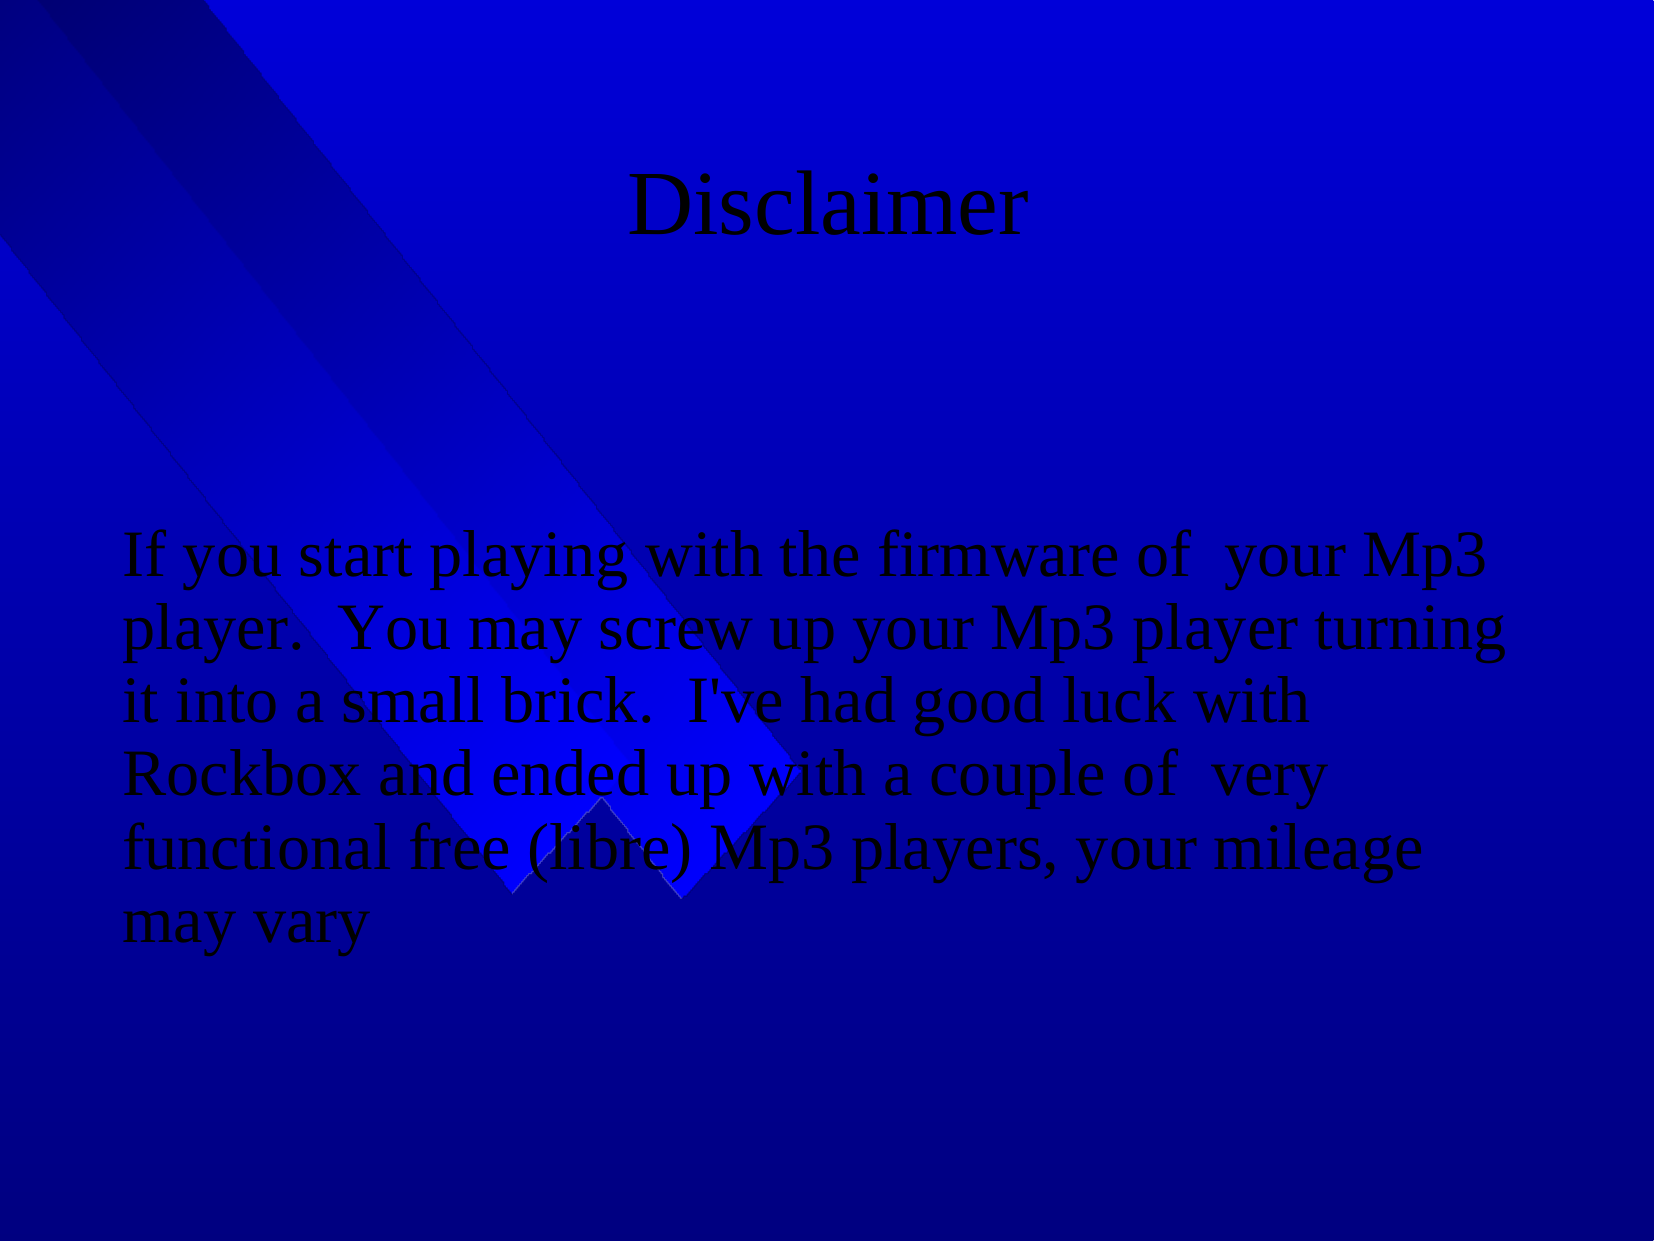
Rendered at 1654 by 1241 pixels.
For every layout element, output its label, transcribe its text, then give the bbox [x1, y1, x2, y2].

subtitle If you start playing with the firmware of your Mp3 player. You may screw up your Mp3 player turning it into a small brick. I've had good luck with Rockbox and ended up with a couple of very functional free (libre) Mp3 players, your mileage may vary [122, 346, 1535, 1128]
title Disclaimer [122, 99, 1535, 307]
